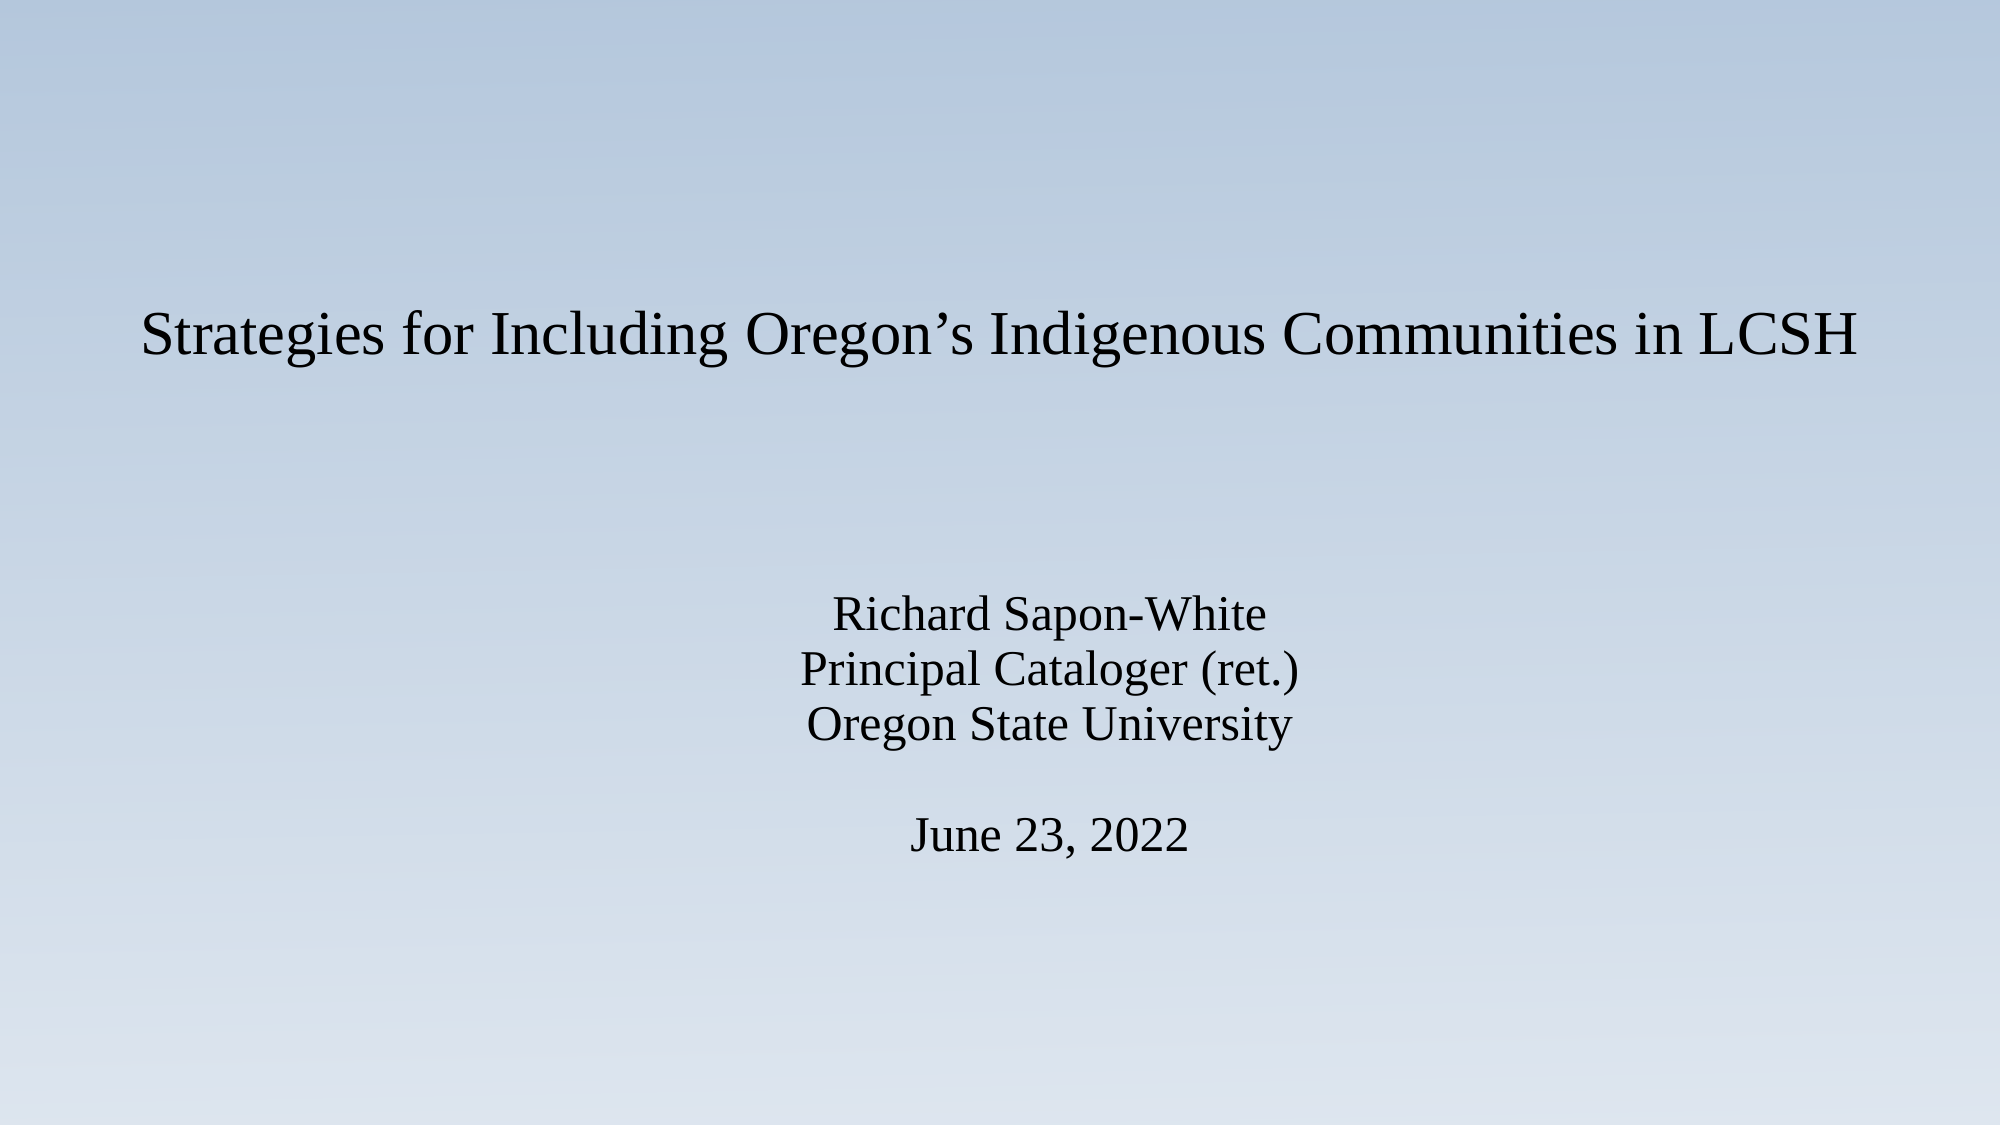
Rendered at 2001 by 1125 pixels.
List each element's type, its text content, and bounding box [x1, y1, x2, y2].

subtitle Richard Sapon-White Principal Cataloger (ret.) Oregon State University June 23, 2022 [150, 397, 1950, 1051]
title Strategies for Including Oregon’s Indigenous Communities in LCSH [99, 239, 1900, 428]
